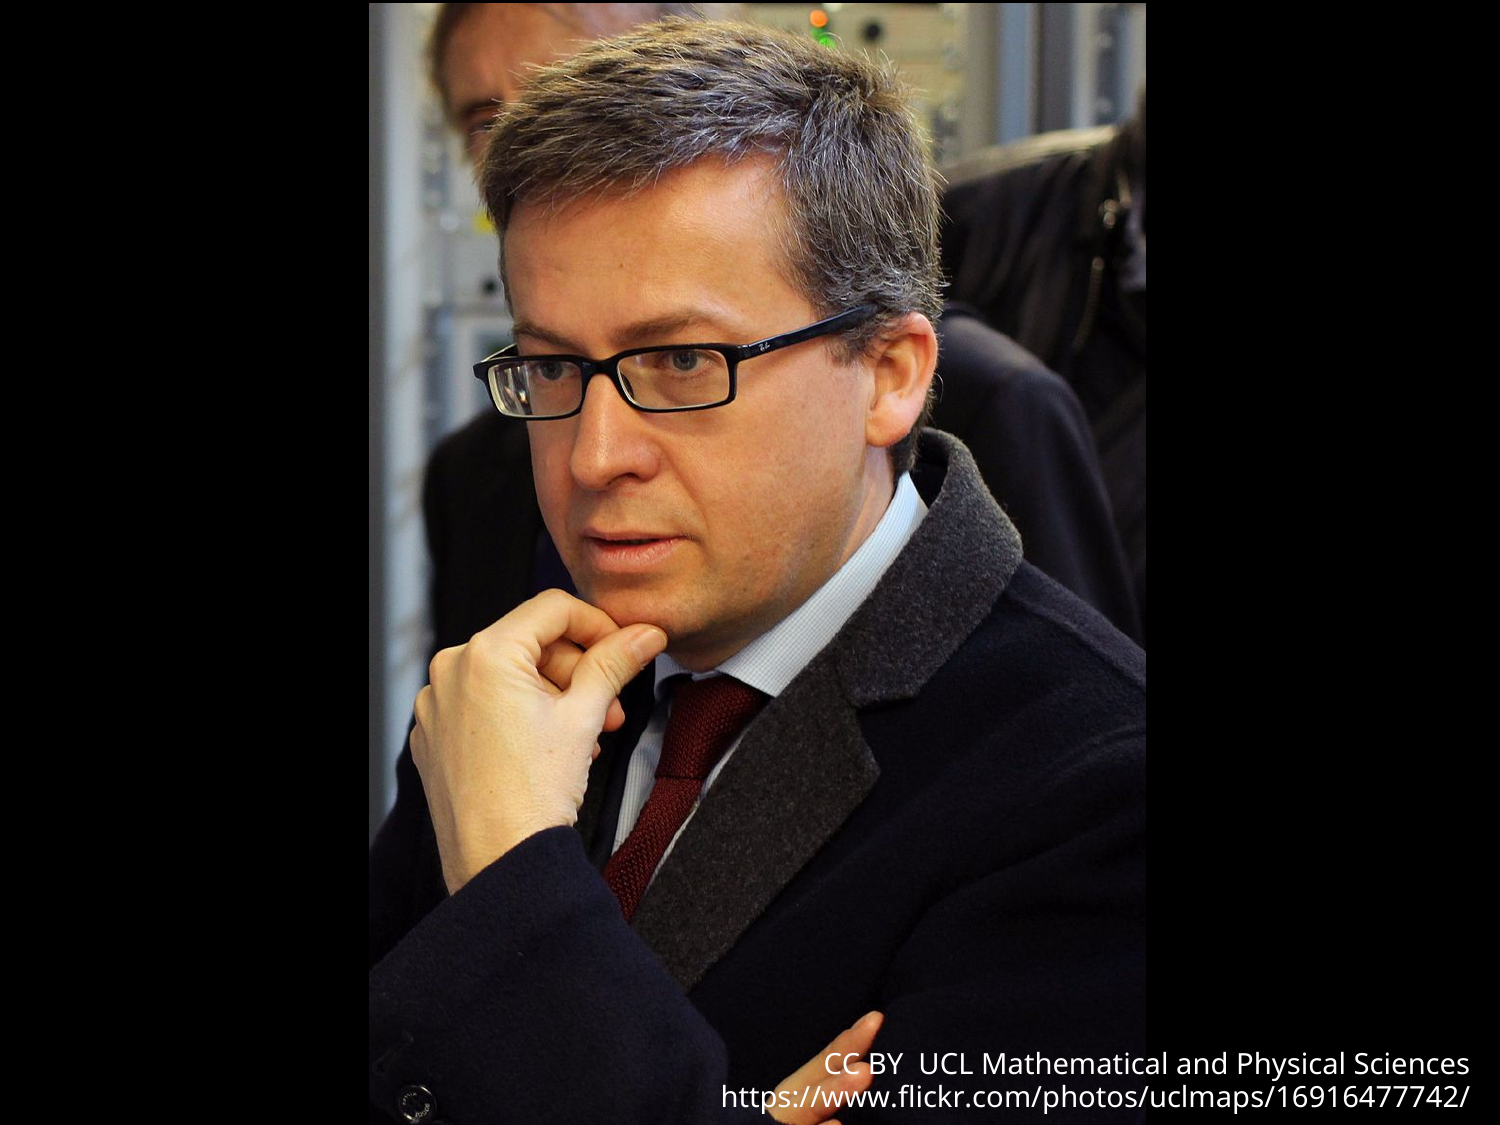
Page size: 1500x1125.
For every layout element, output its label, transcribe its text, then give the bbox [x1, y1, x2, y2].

picture [369, 3, 1146, 1041]
title CC BY UCL Mathematical and Physical Sciences https://www.flickr.com/photos/uclmaps/16916477742/ [77, 1041, 1471, 1121]
picture [369, 1121, 1146, 1125]
